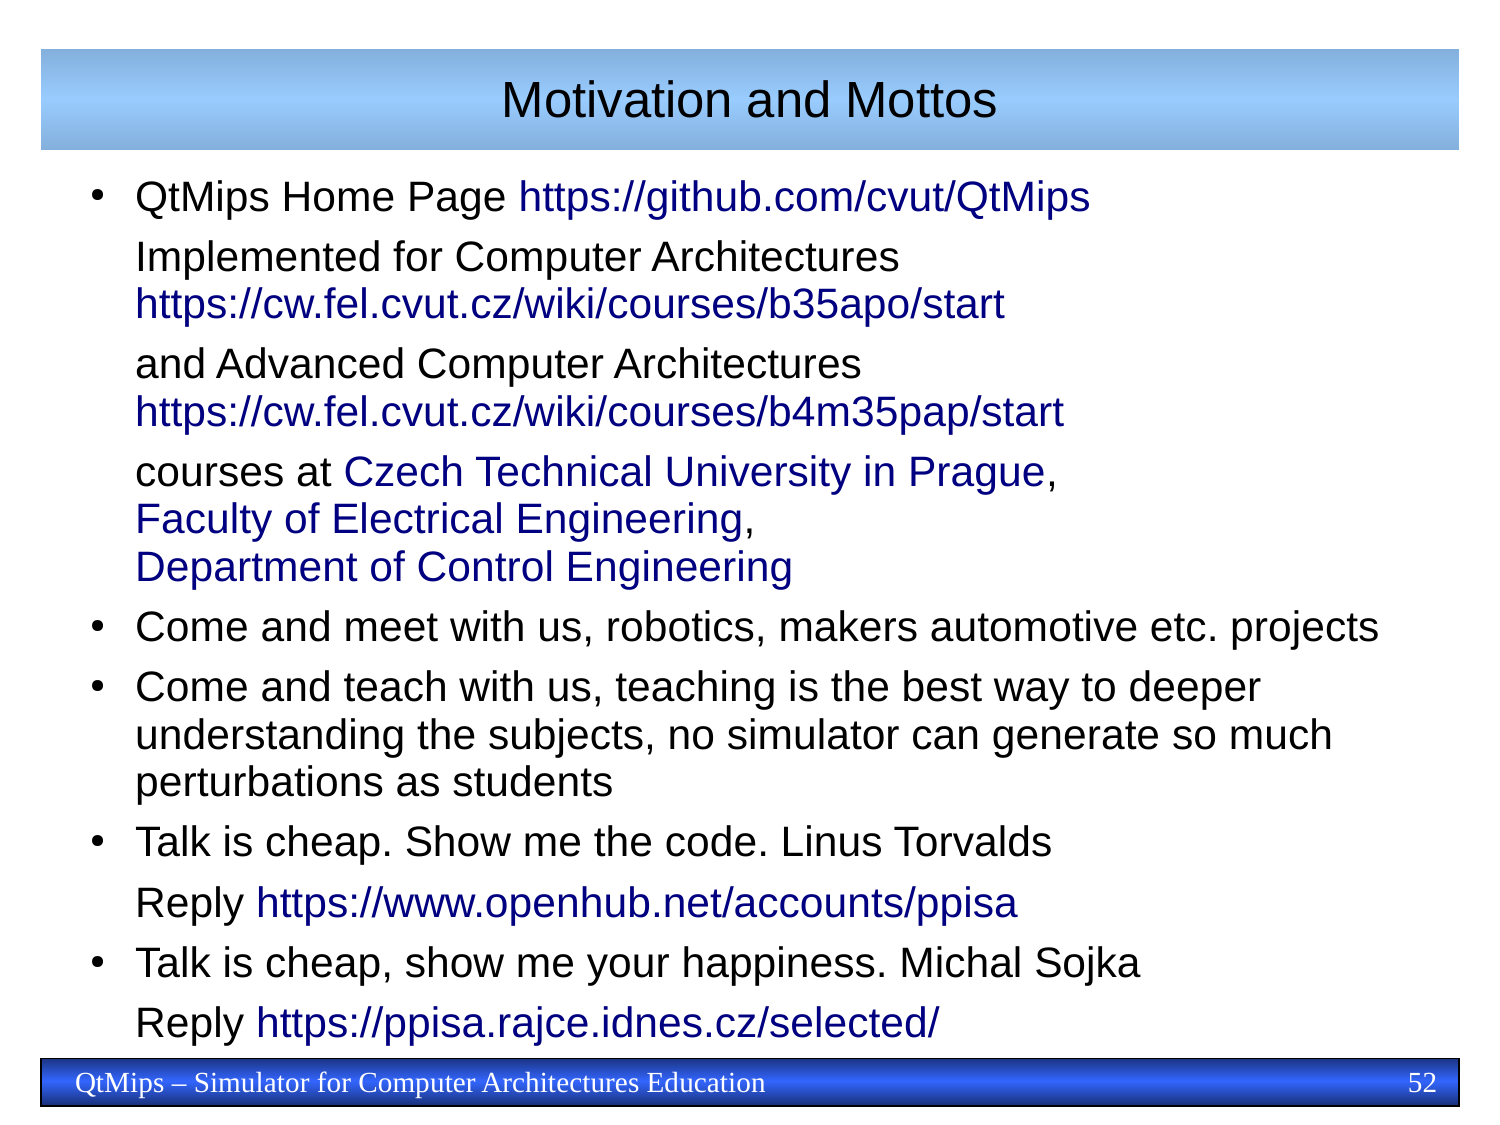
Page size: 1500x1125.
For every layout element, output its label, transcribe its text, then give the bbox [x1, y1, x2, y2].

list QtMips Home Page https://github.com/cvut/QtMips Implemented for Computer Architectures https://cw.fel.cvut.cz/wiki/courses/b35apo/start and Advanced Computer Architectures https://cw.fel.cvut.cz/wiki/courses/b4m35pap/start courses at Czech Technical University in Prague, Faculty of Electrical Engineering, Department of Control Engineering Come and meet with us, robotics, makers automotive etc. projects Come and teach with us, teaching is the best way to deeper understanding the subjects, no simulator can generate so much perturbations as students Talk is cheap. Show me the code. Linus Torvalds Reply https://www.openhub.net/accounts/ppisa Talk is cheap, show me your happiness. Michal Sojka Reply https://ppisa.rajce.idnes.cz/selected/ [75, 172, 1426, 1048]
title Motivation and Mottos [41, 49, 1459, 150]
